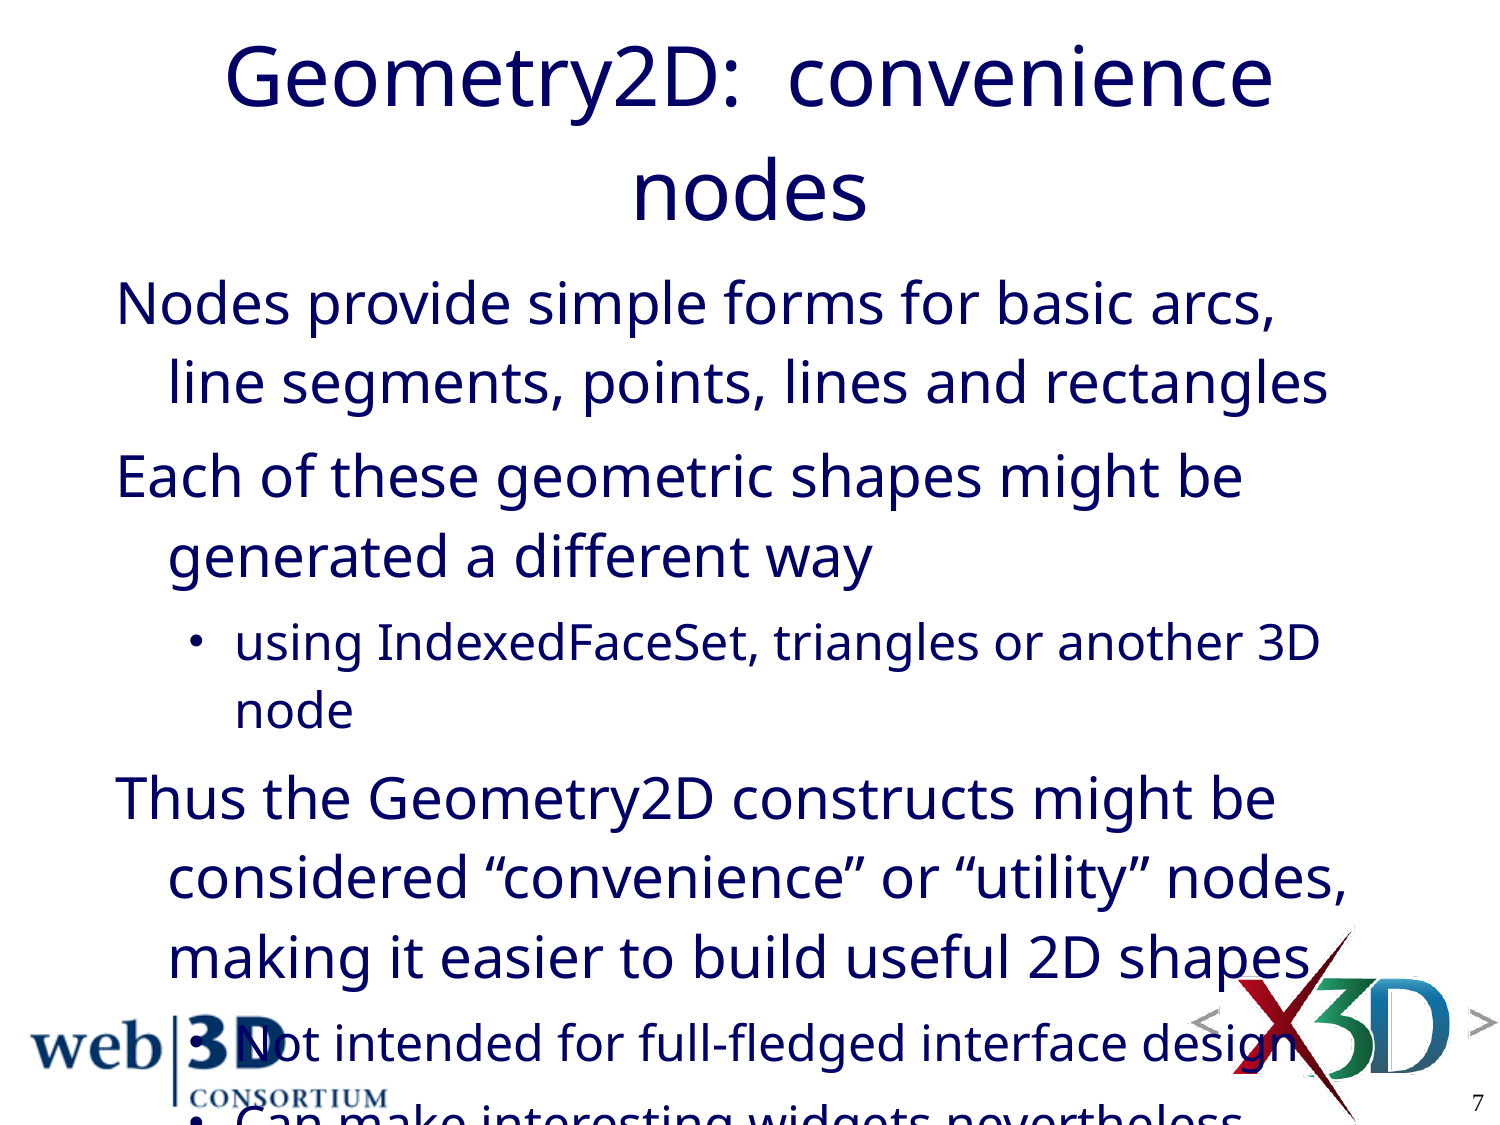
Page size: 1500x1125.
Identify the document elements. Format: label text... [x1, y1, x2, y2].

picture [1187, 926, 1500, 1125]
picture [12, 998, 413, 1118]
picture [402, 1037, 413, 1045]
list Nodes provide simple forms for basic arcs, line segments, points, lines and rectangles Each of these geometric shapes might be generated a different way using IndexedFaceSet, triangles or another 3D node Thus the Geometry2D constructs might be considered “convenience” or “utility” nodes, making it easier to build useful 2D shapes Not intended for full-fledged interface design Can make interesting widgets nevertheless [112, 262, 1388, 1011]
picture [1187, 1037, 1193, 1045]
picture [402, 1048, 413, 1058]
title Geometry2D: convenience nodes [112, 37, 1388, 226]
